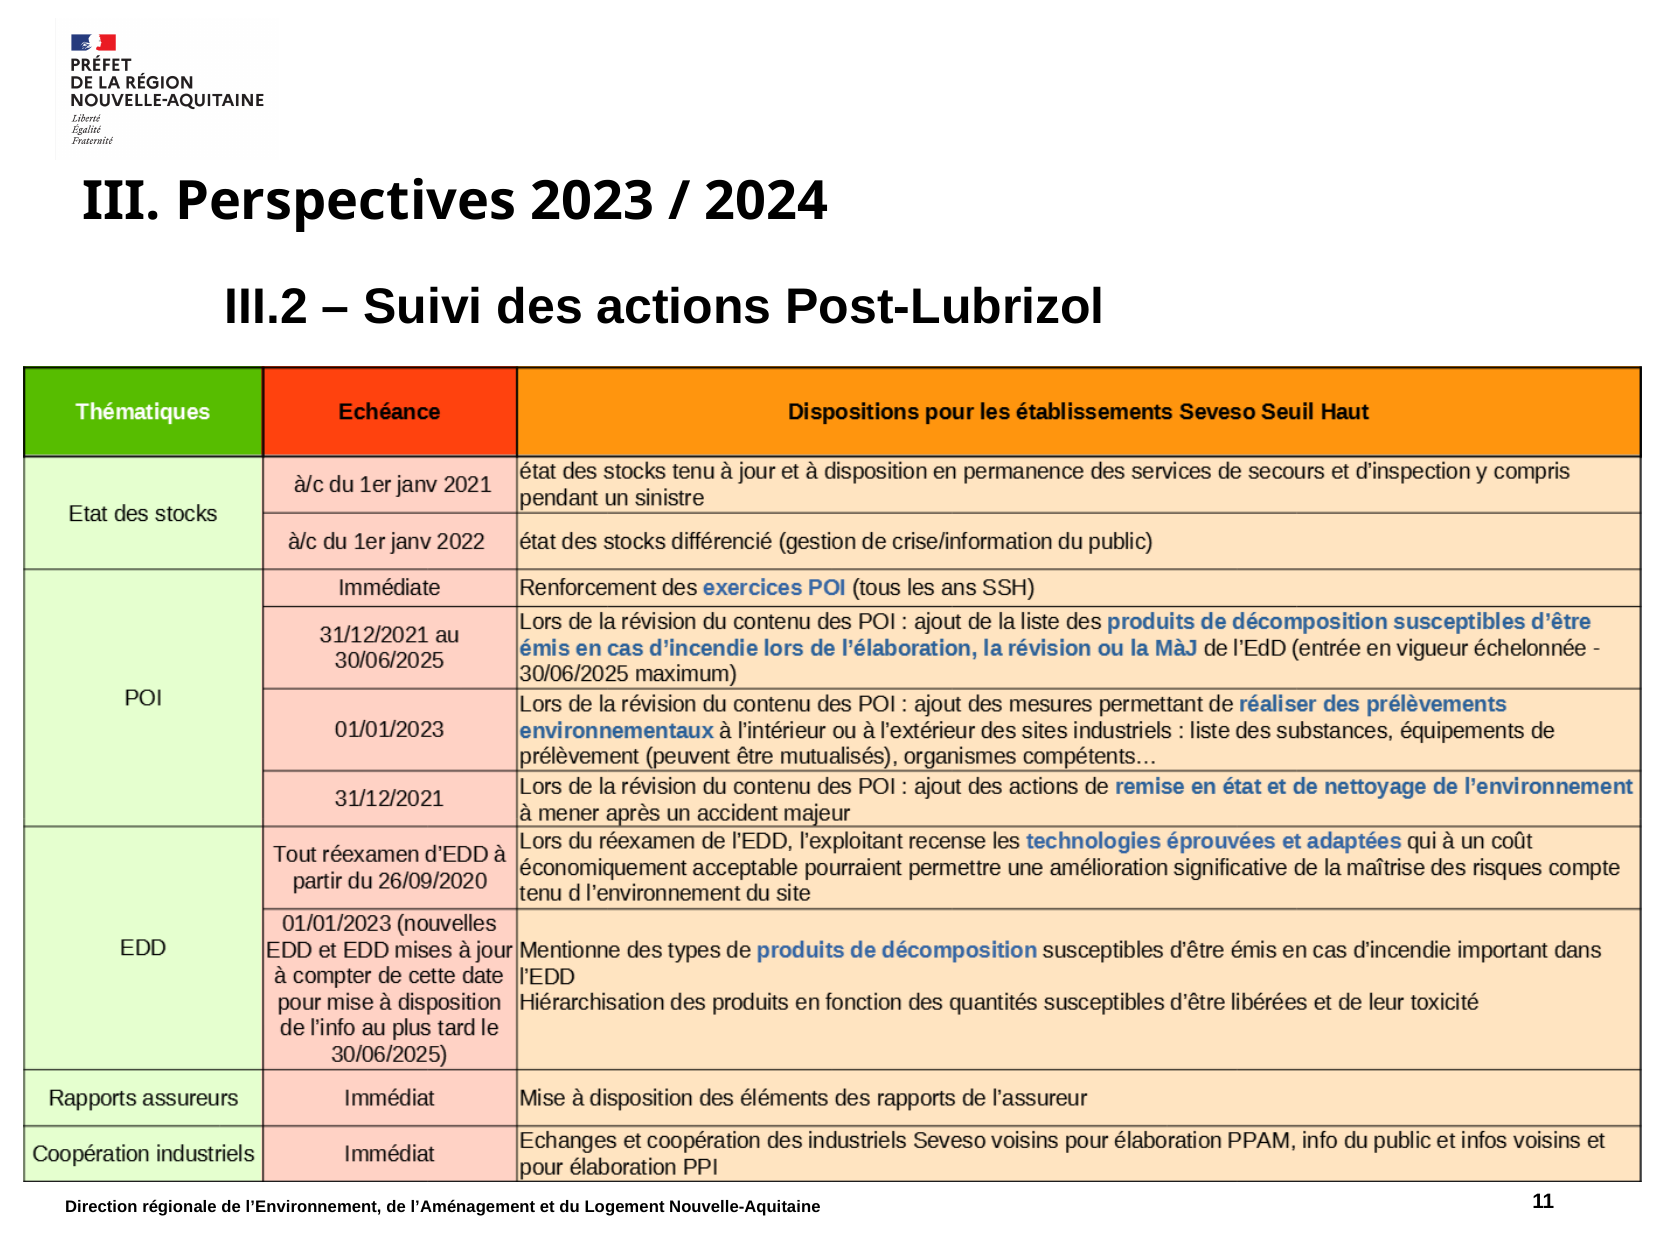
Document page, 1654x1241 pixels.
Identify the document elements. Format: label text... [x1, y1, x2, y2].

picture [23, 366, 1642, 1182]
title III. Perspectives 2023 / 2024 [82, 141, 1430, 257]
list III.2 – Suivi des actions Post-Lubrizol [153, 278, 1483, 343]
picture [55, 18, 279, 160]
